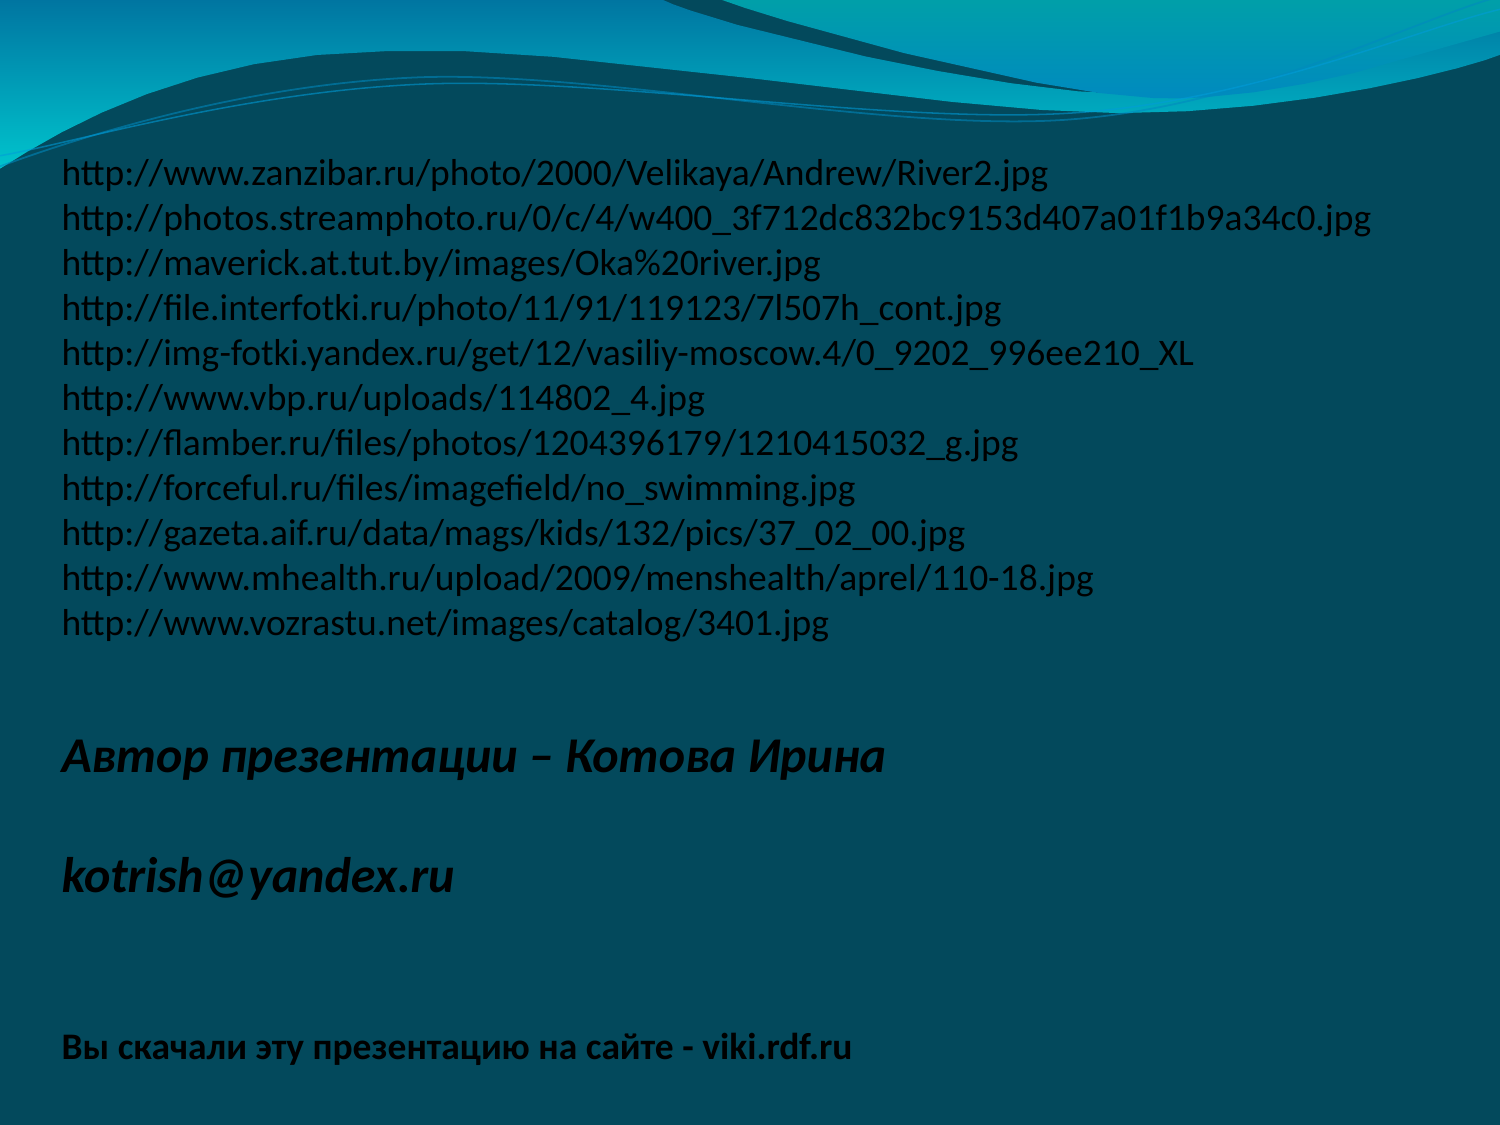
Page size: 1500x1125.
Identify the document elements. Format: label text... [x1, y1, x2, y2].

text_box http://www.zanzibar.ru/photo/2000/Velikaya/Andrew/River2.jpg http://photos.streamphoto.ru/0/c/4/w400_3f712dc832bc9153d407a01f1b9a34c0.jpg http://maverick.at.tut.by/images/Oka%20river.jpg http://file.interfotki.ru/photo/11/91/119123/7l507h_cont.jpg http://img-fotki.yandex.ru/get/12/vasiliy-moscow.4/0_9202_996ee210_XL http://www.vbp.ru/uploads/114802_4.jpg http://flamber.ru/files/photos/1204396179/1210415032_g.jpg http://forceful.ru/files/imagefield/no_swimming.jpg http://gazeta.aif.ru/data/mags/kids/132/pics/37_02_00.jpg http://www.mhealth.ru/upload/2009/menshealth/aprel/110-18.jpg http://www.vozrastu.net/images/catalog/3401.jpg [46, 140, 1465, 1125]
